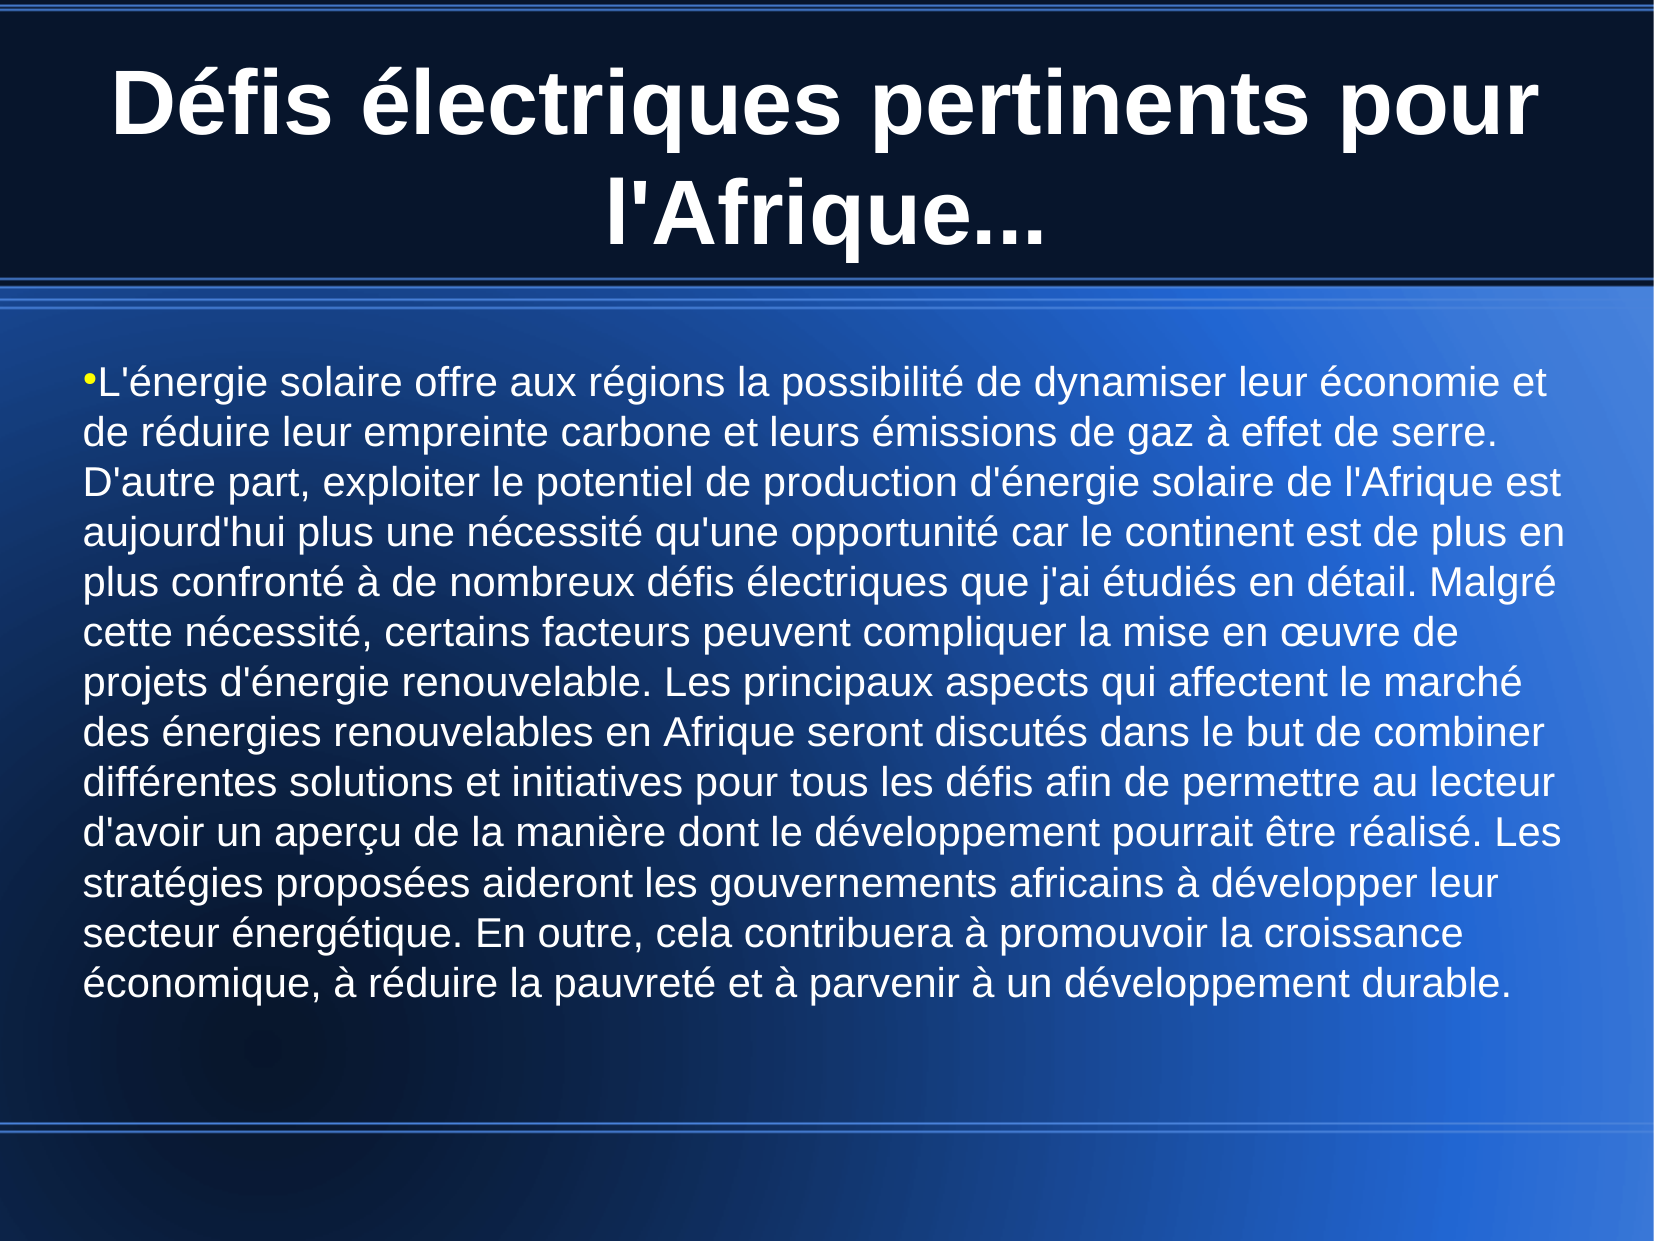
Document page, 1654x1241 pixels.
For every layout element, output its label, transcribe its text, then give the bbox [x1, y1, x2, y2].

picture [0, 0, 1654, 1241]
title Défis électriques pertinents pour l'Afrique... [82, 42, 1571, 263]
list L'énergie solaire offre aux régions la possibilité de dynamiser leur économie et de réduire leur empreinte carbone et leurs émissions de gaz à effet de serre. D'autre part, exploiter le potentiel de production d'énergie solaire de l'Afrique est aujourd'hui plus une nécessité qu'une opportunité car le continent est de plus en plus confronté à de nombreux défis électriques que j'ai étudiés en détail. Malgré cette nécessité, certains facteurs peuvent compliquer la mise en œuvre de projets d'énergie renouvelable. Les principaux aspects qui affectent le marché des énergies renouvelables en Afrique seront discutés dans le but de combiner différentes solutions et initiatives pour tous les défis afin de permettre au lecteur d'avoir un aperçu de la manière dont le développement pourrait être réalisé. Les stratégies proposées aideront les gouvernements africains à développer leur secteur énergétique. En outre, cela contribuera à promouvoir la croissance économique, à réduire la pauvreté et à parvenir à un développement durable. [82, 355, 1571, 1058]
